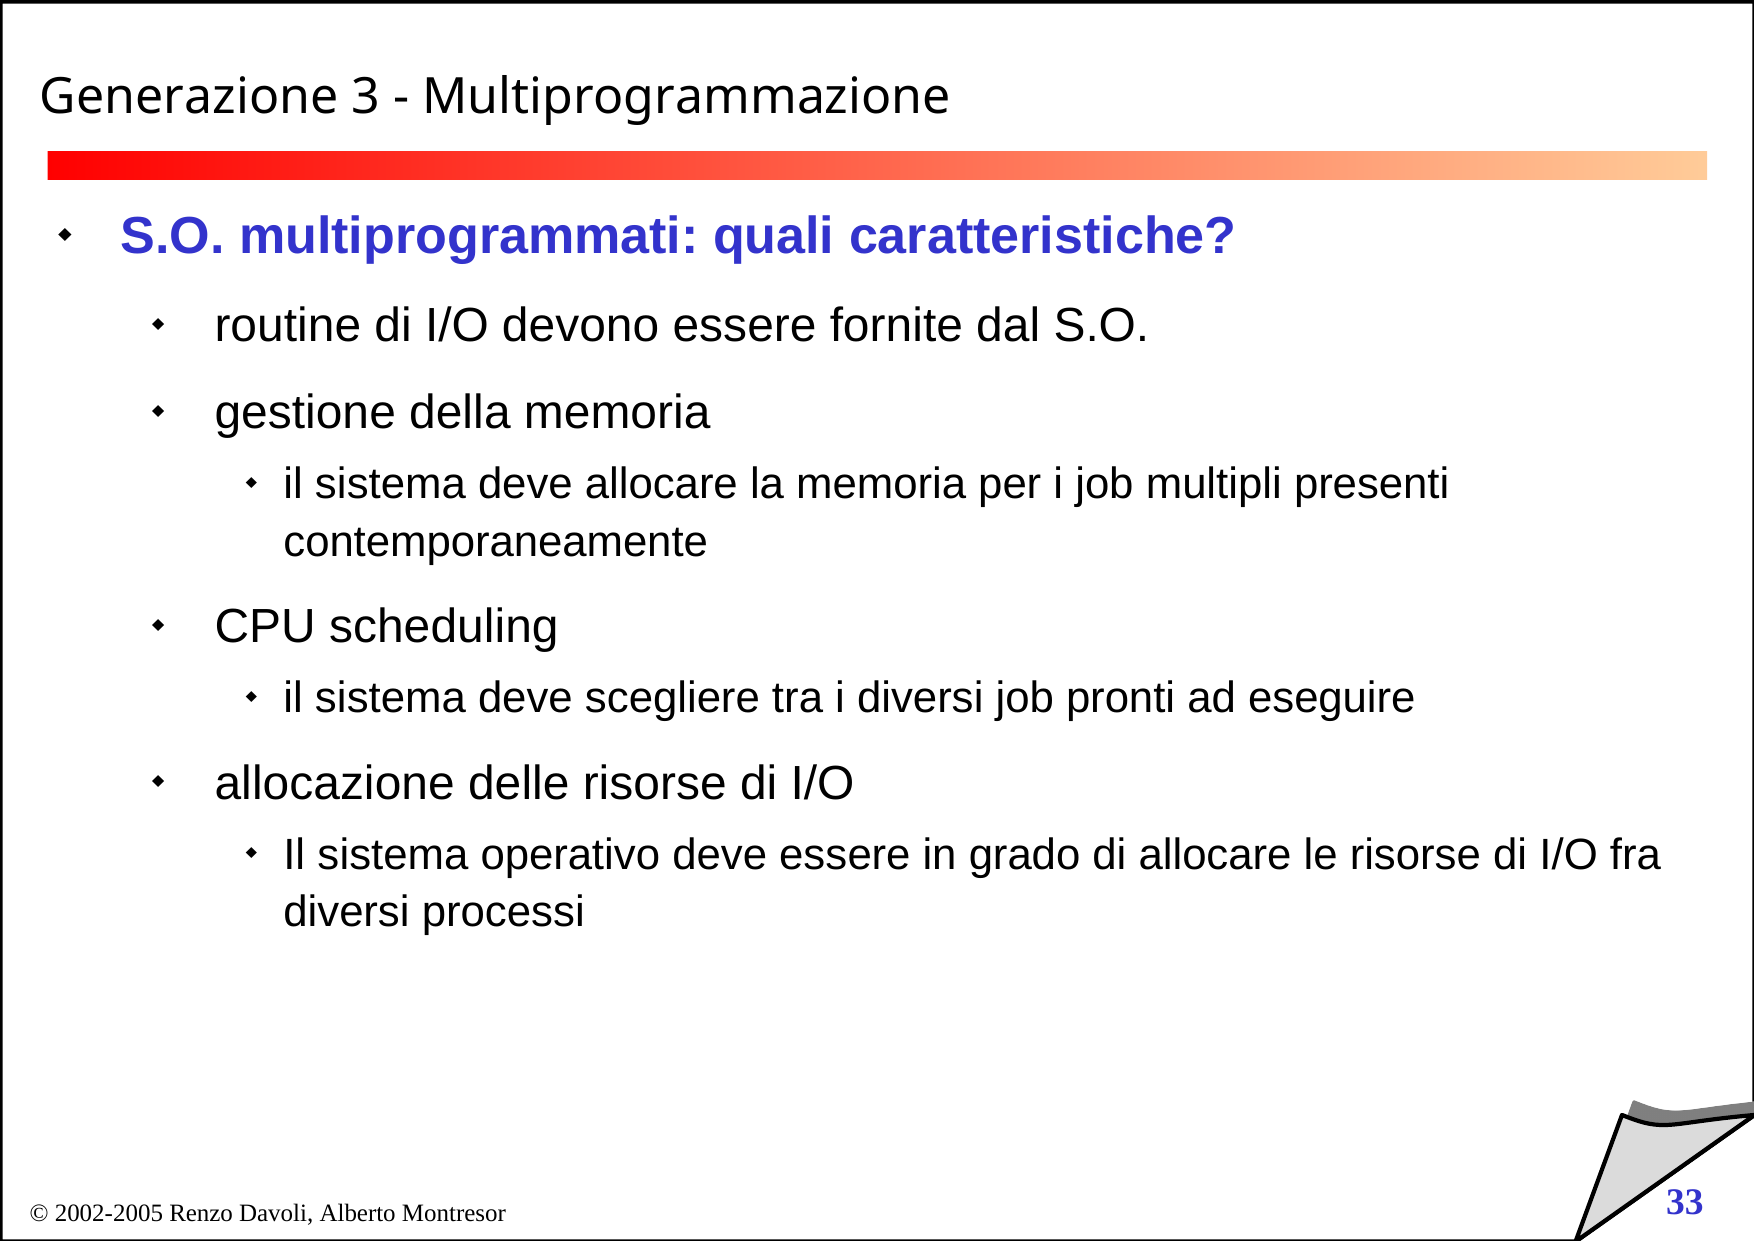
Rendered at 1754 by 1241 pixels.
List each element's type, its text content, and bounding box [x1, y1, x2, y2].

title Generazione 3 - Multiprogrammazione [40, 49, 1713, 144]
list S.O. multiprogrammati: quali caratteristiche? routine di I/O devono essere fornite dal S.O. gestione della memoria il sistema deve allocare la memoria per i job multipli presenti contemporaneamente CPU scheduling il sistema deve scegliere tra i diversi job pronti ad eseguire allocazione delle risorse di I/O Il sistema operativo deve essere in grado di allocare le risorse di I/O fra diversi processi [58, 206, 1696, 969]
